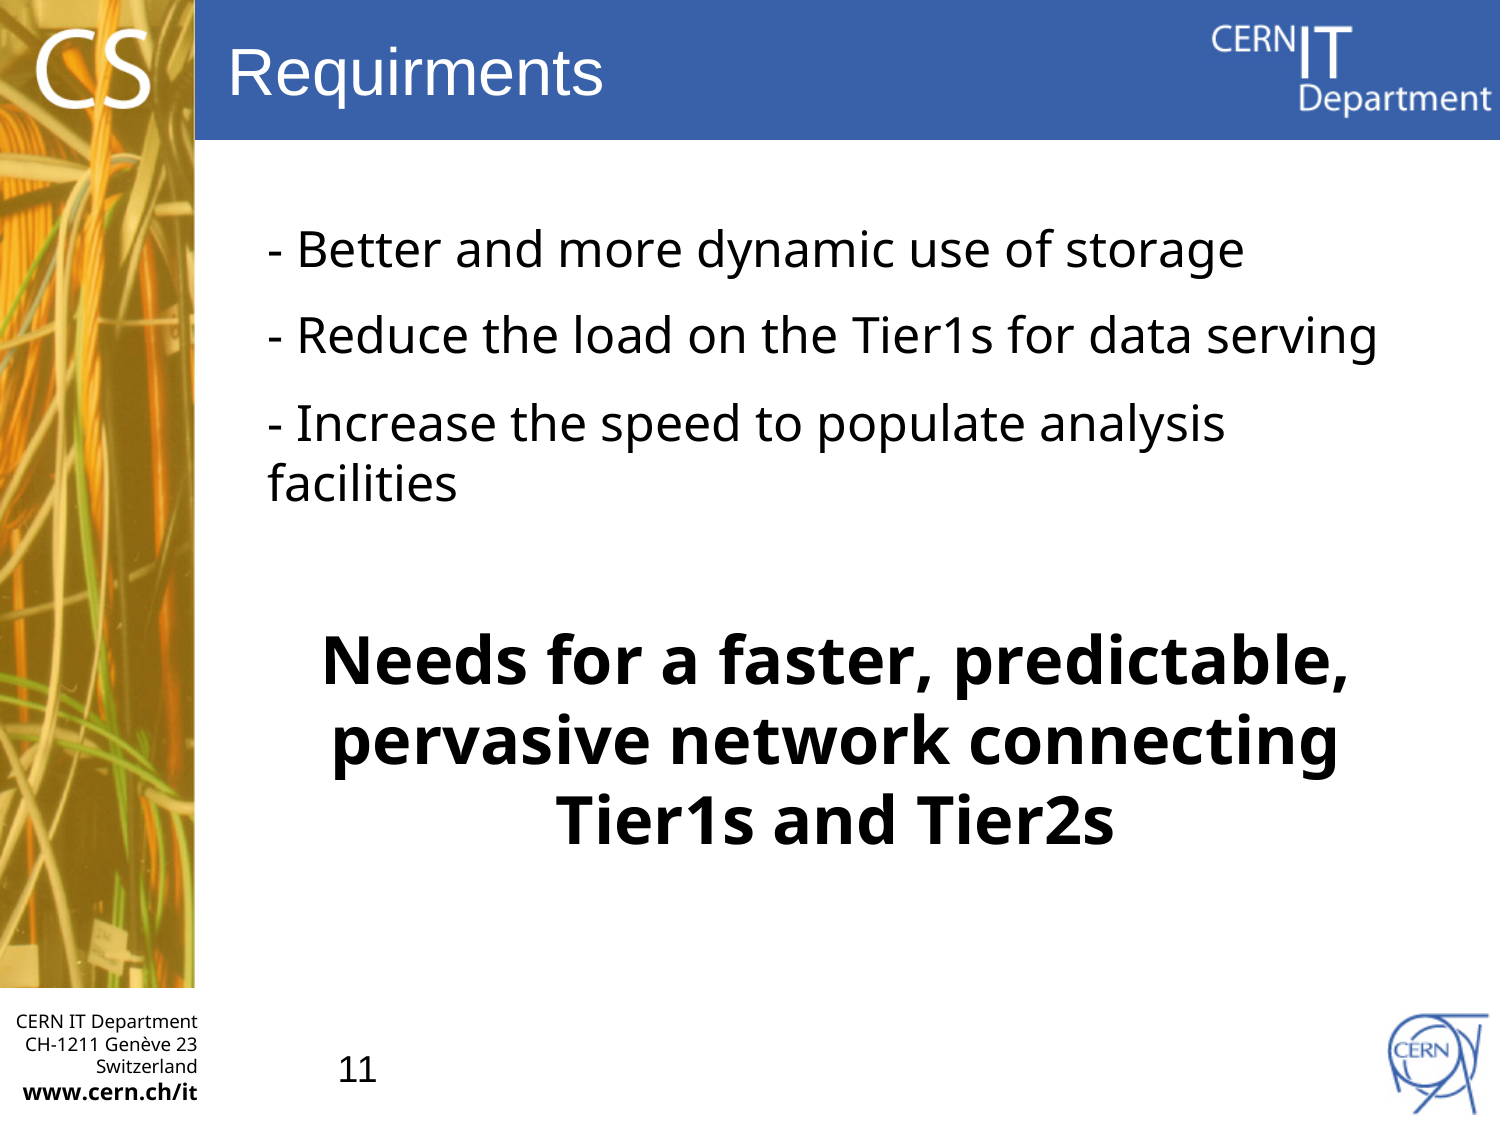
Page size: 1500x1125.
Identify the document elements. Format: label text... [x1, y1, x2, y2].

picture [0, 0, 212, 988]
picture [1126, 0, 1500, 140]
title Requirments [212, 0, 1126, 157]
text_box - Better and more dynamic use of storage - Reduce the load on the Tier1s for data serving - Increase the speed to populate analysis facilities Needs for a faster, predictable, pervasive network connecting Tier1s and Tier2s [252, 209, 1420, 946]
picture [1387, 1012, 1490, 1115]
